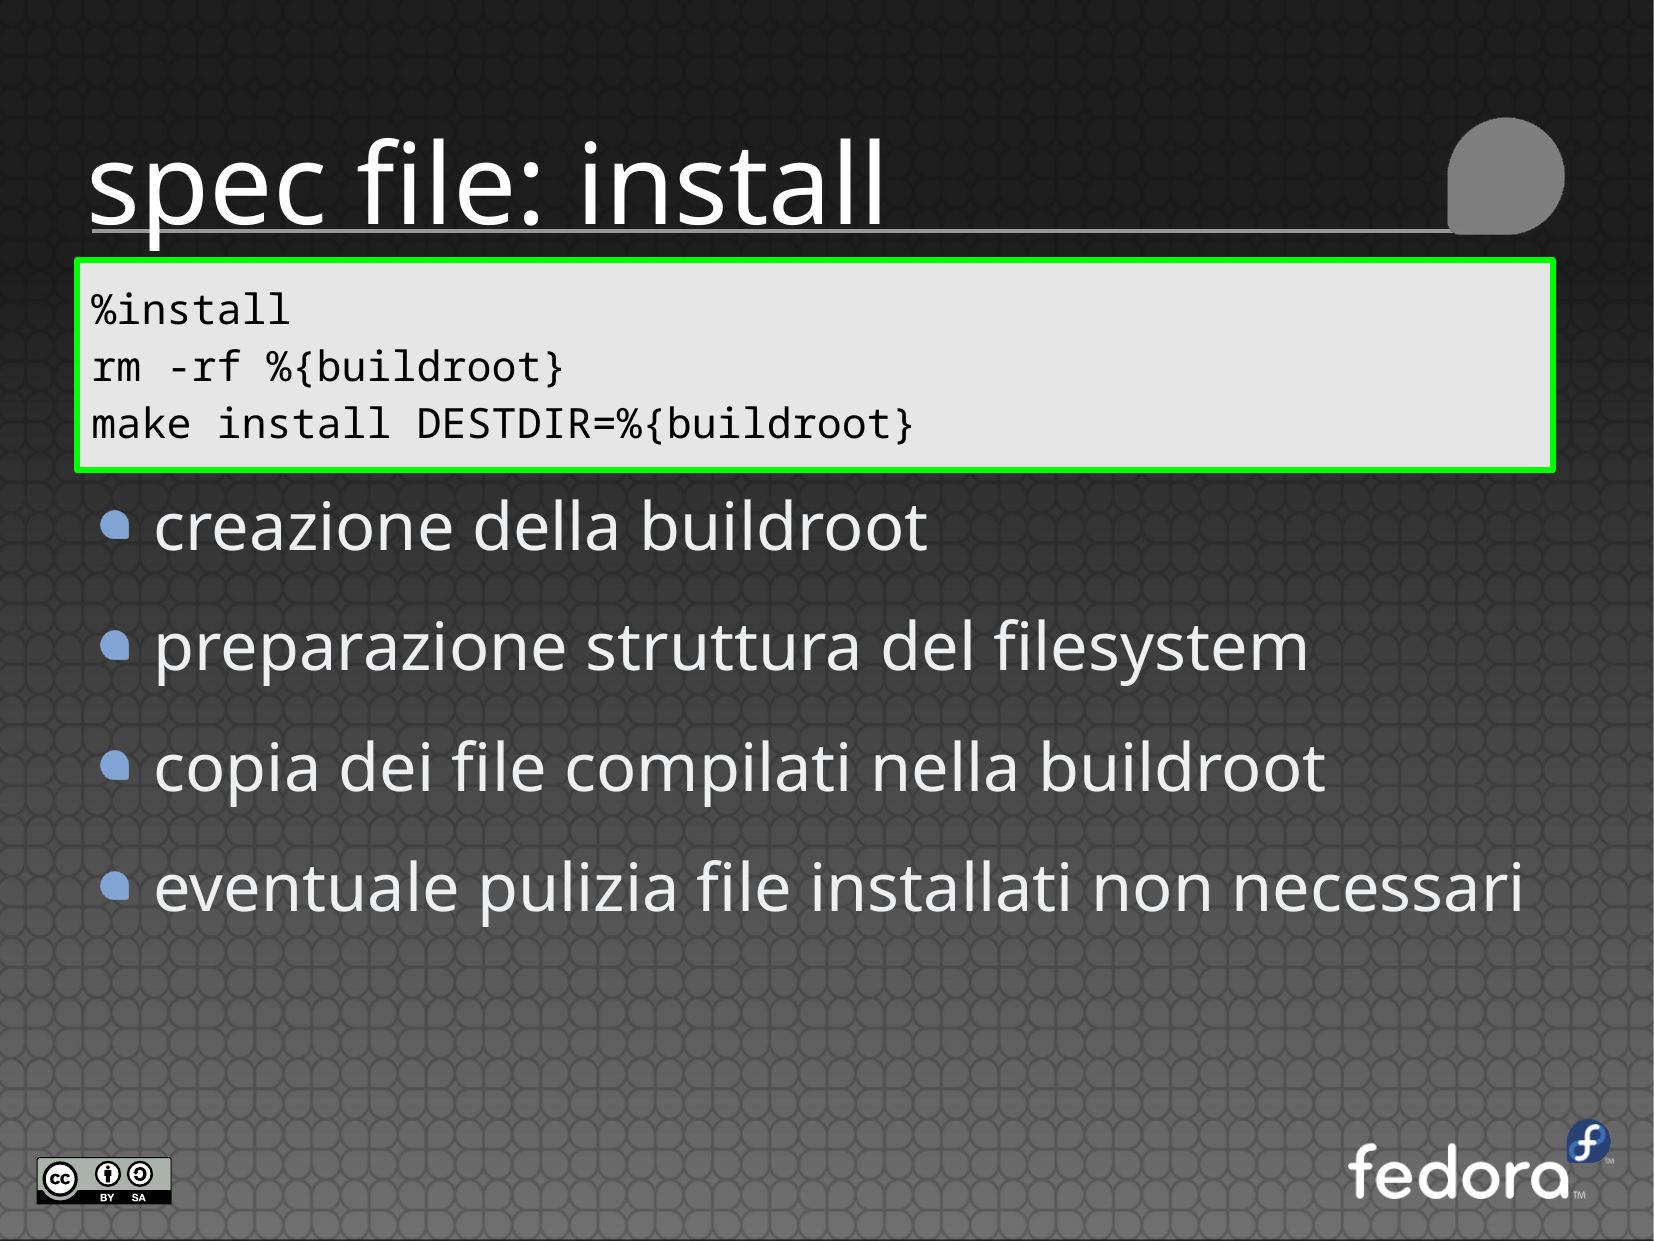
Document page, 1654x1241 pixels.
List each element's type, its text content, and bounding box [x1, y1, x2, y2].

text_box %install rm -rf %{buildroot} make install DESTDIR=%{buildroot} [76, 260, 1554, 445]
list creazione della buildroot preparazione struttura del filesystem copia dei file compilati nella buildroot eventuale pulizia file installati non necessari [82, 479, 1571, 879]
picture [0, 0, 1654, 1241]
title spec file: install [86, 110, 1576, 251]
